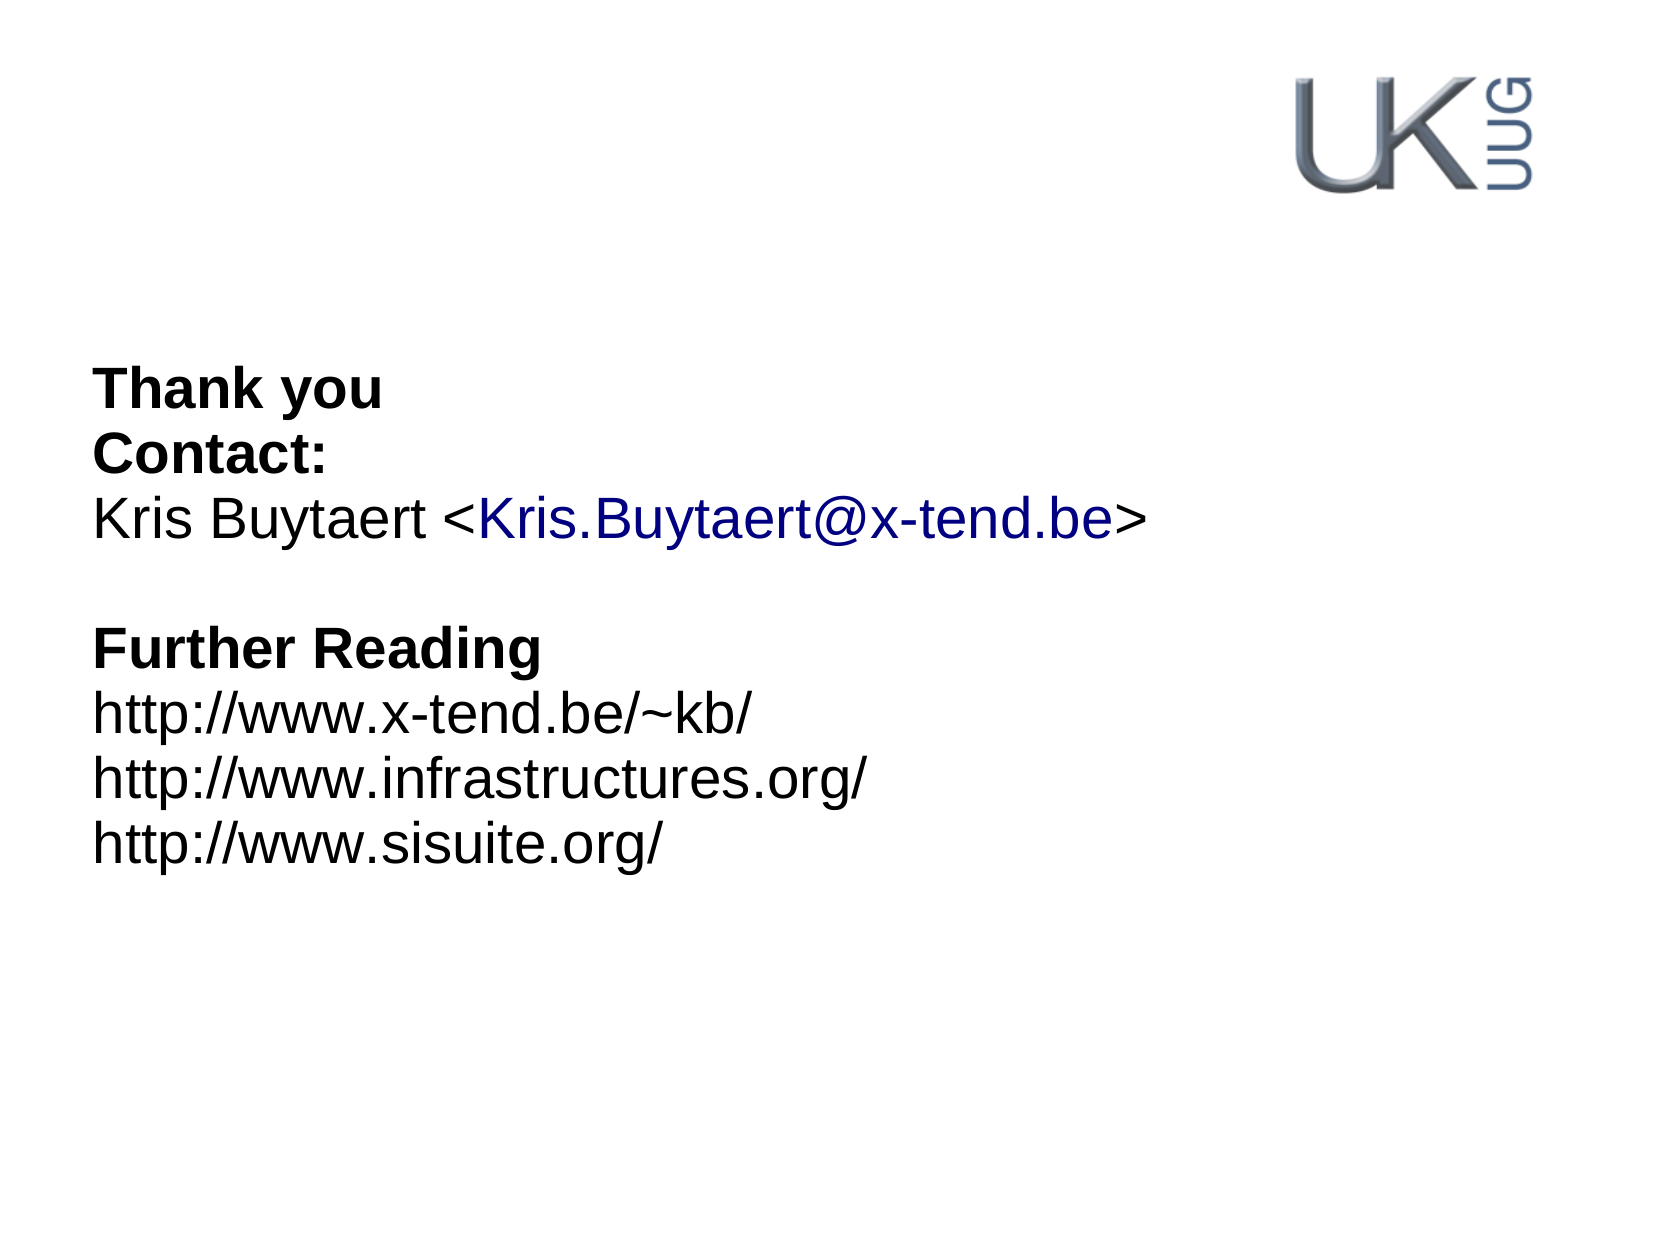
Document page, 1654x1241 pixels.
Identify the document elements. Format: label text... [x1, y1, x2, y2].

text_box Thank you Contact: Kris Buytaert <Kris.Buytaert@x-tend.be> Further Reading http://www.x-tend.be/~kb/ http://www.infrastructures.org/ http://www.sisuite.org/ [92, 355, 1490, 1241]
picture [1289, 74, 1538, 196]
